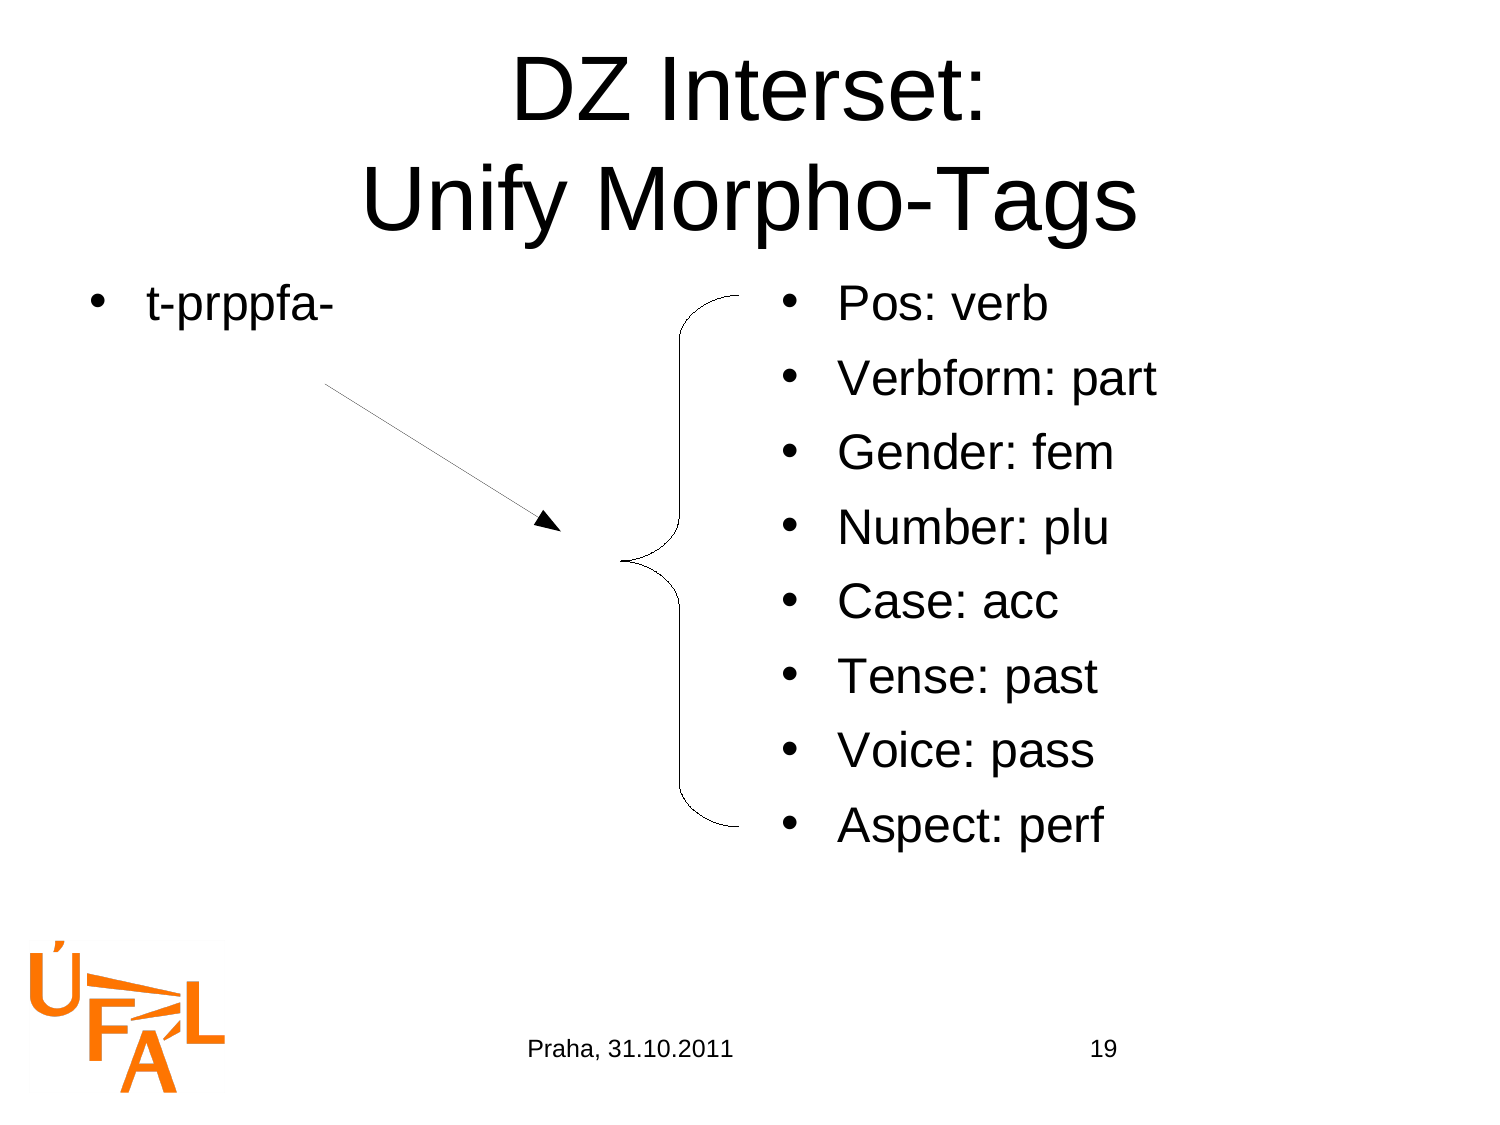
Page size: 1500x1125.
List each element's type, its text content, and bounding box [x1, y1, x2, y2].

list Pos: verb Verbform: part Gender: fem Number: plu Case: acc Tense: past Voice: pass Aspect: perf [766, 262, 1426, 988]
title DZ Interset: Unify Morpho-Tags [75, 14, 1426, 263]
picture [29, 940, 225, 1093]
list t-prppfa- [75, 262, 734, 988]
